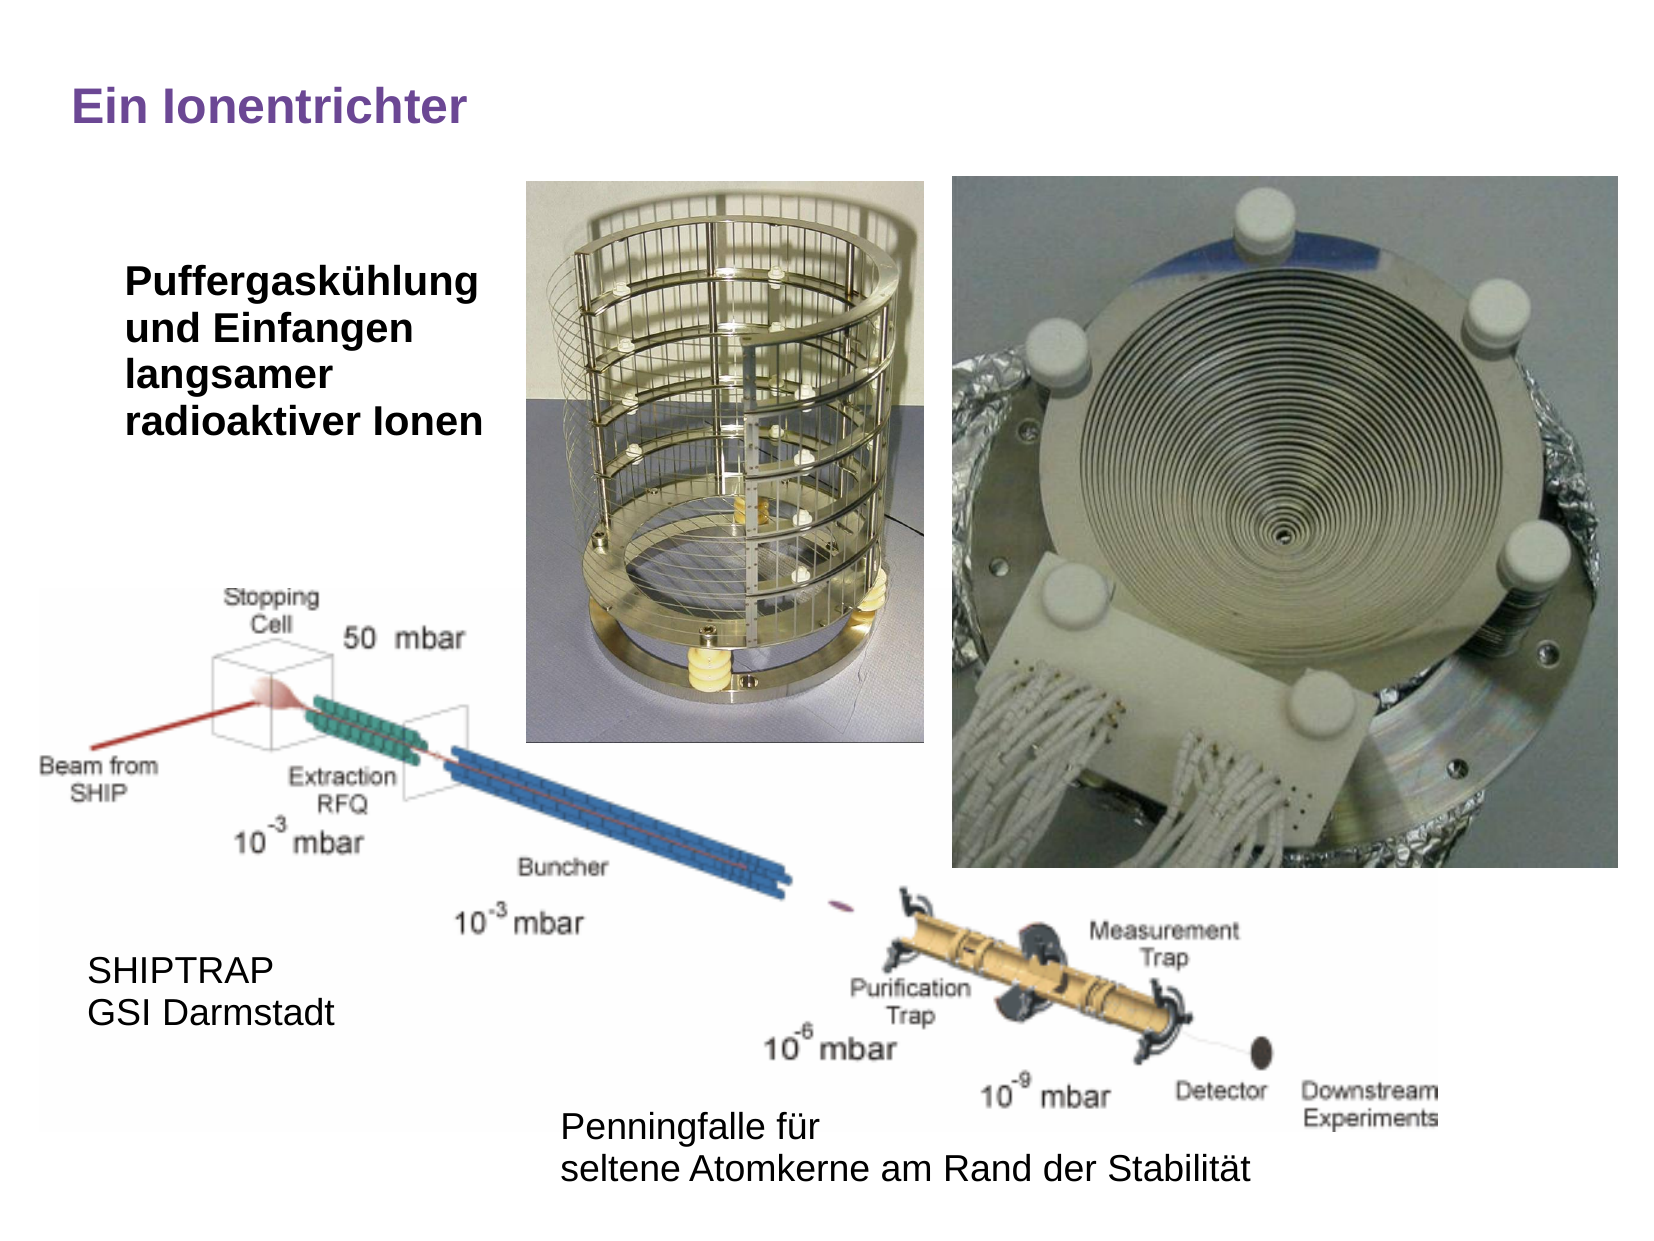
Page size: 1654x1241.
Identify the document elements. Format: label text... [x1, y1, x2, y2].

text_box Puffergaskühlung und Einfangen langsamer radioaktiver Ionen [109, 250, 499, 452]
text_box Penningfalle für seltene Atomkerne am Rand der Stabilität [545, 1098, 1267, 1198]
text_box Ein Ionentrichter [56, 71, 618, 142]
text_box SHIPTRAP GSI Darmstadt [72, 942, 351, 1041]
picture [39, 176, 1618, 1132]
